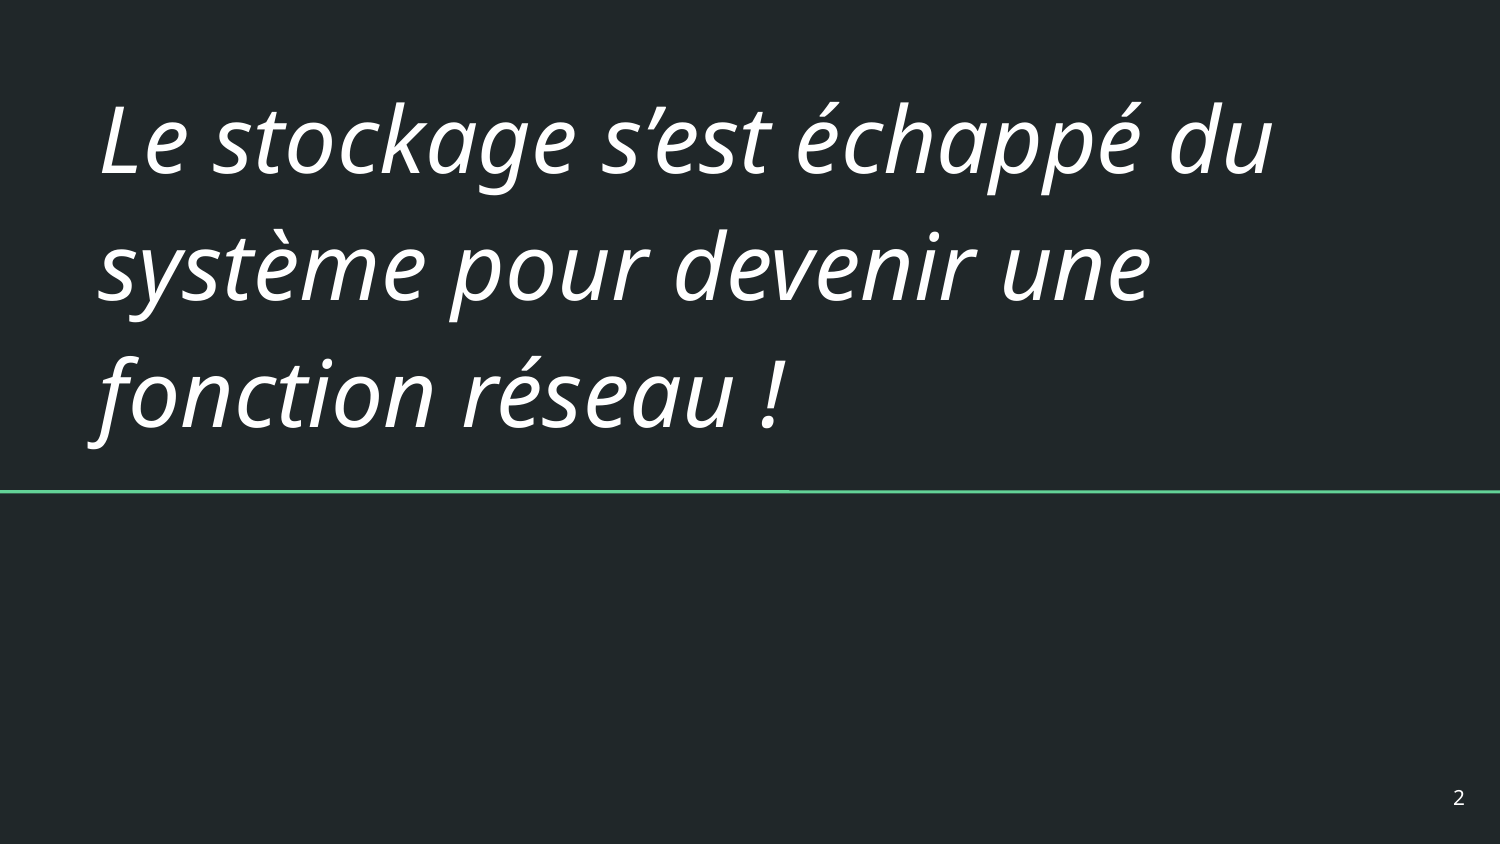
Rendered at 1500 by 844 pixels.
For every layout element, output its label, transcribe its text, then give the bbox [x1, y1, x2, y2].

slide_number <numéro> [1389, 764, 1480, 830]
title Le stockage s’est échappé du système pour devenir une fonction réseau ! [83, 59, 1417, 473]
